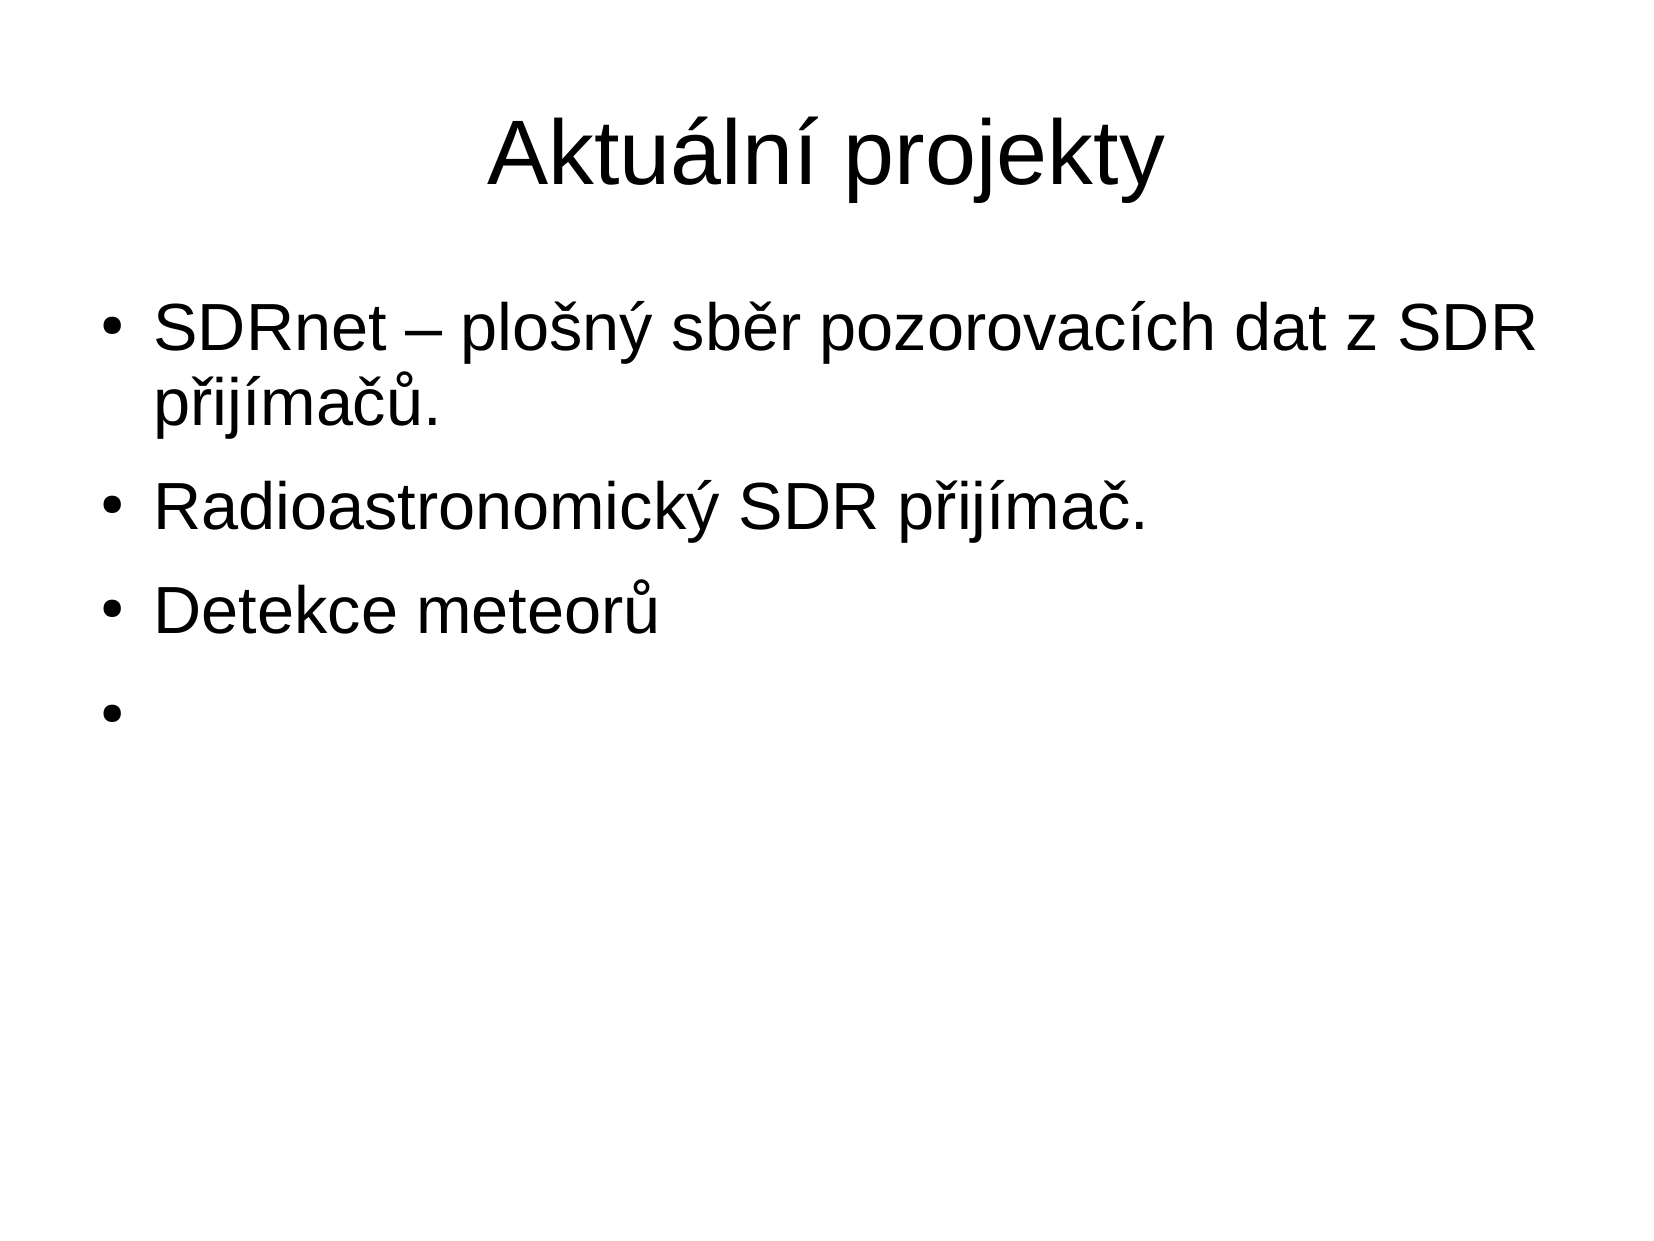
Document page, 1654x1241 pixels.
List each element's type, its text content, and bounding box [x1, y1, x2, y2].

title Aktuální projekty [82, 49, 1571, 257]
list SDRnet – plošný sběr pozorovacích dat z SDR přijímačů. Radioastronomický SDR přijímač. Detekce meteorů [82, 290, 1571, 1109]
